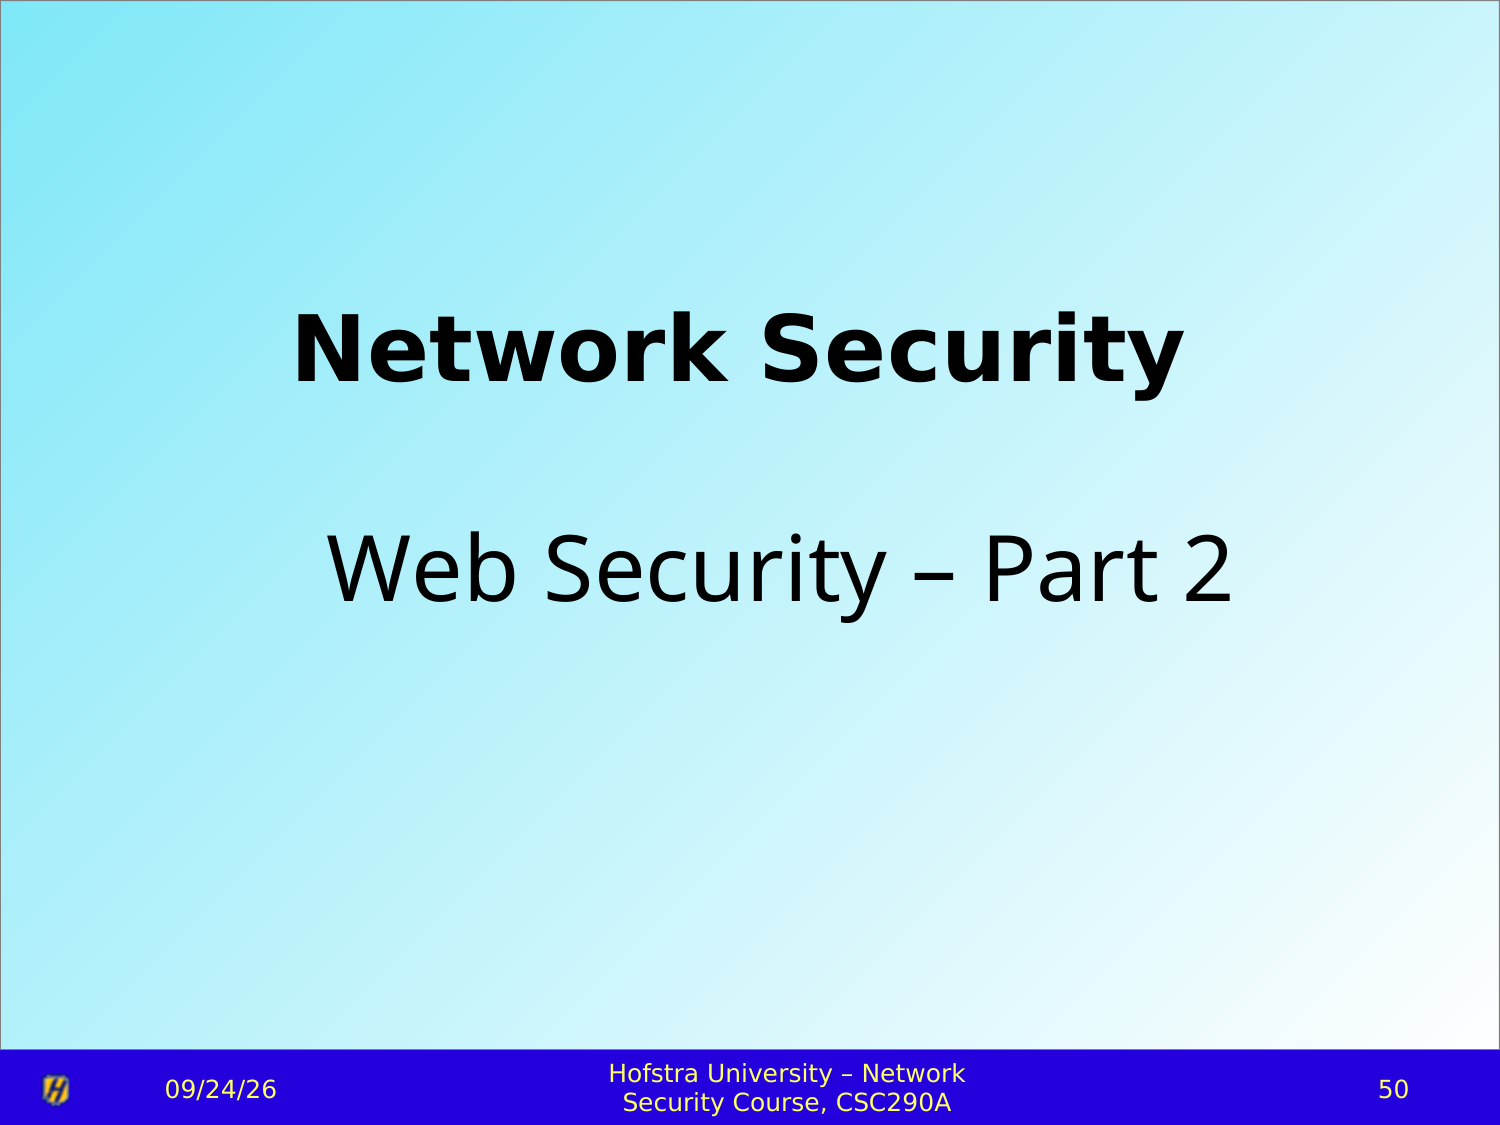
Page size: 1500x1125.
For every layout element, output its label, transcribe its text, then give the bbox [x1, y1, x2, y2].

text_box Web Security – Part 2 [99, 524, 1463, 637]
title Network Security [99, 285, 1379, 412]
picture [37, 1072, 76, 1110]
